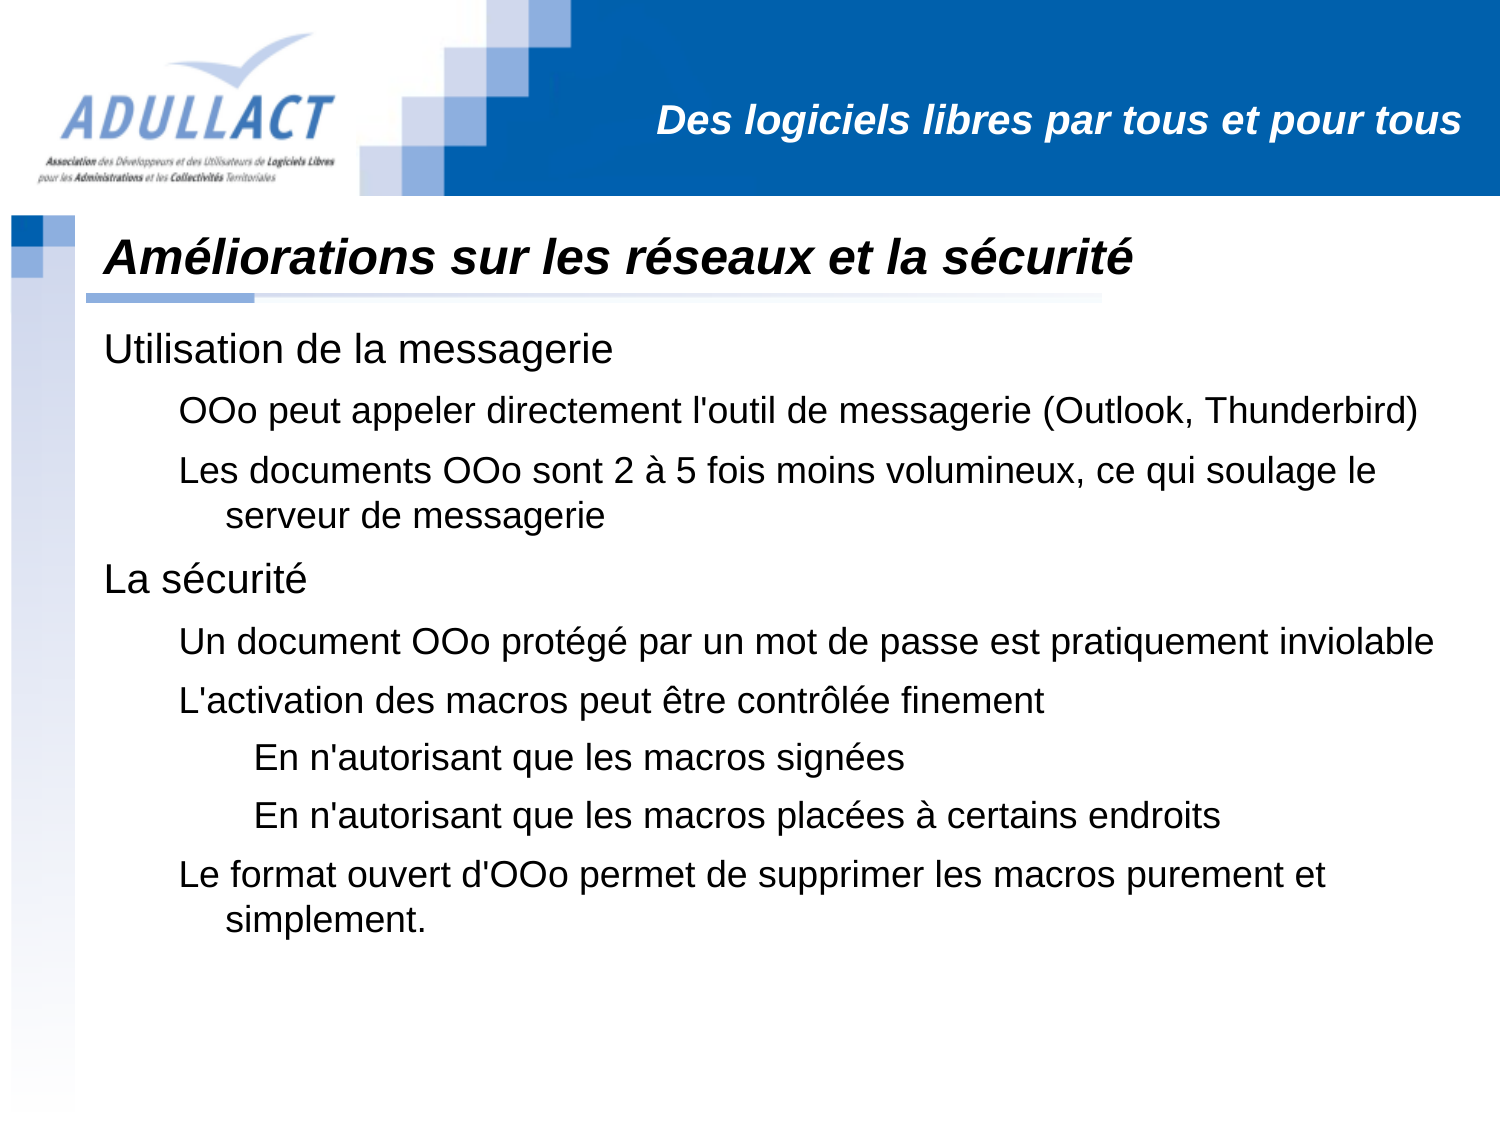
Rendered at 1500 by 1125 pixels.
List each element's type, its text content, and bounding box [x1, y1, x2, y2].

picture [10, 214, 75, 1113]
picture [86, 293, 1102, 303]
picture [356, 0, 1500, 196]
picture [31, 29, 346, 189]
title Améliorations sur les réseaux et la sécurité [88, 219, 1459, 292]
list Utilisation de la messagerie OOo peut appeler directement l'outil de messagerie (Outlook, Thunderbird) Les documents OOo sont 2 à 5 fois moins volumineux, ce qui soulage le serveur de messagerie La sécurité Un document OOo protégé par un mot de passe est pratiquement inviolable L'activation des macros peut être contrôlée finement En n'autorisant que les macros signées En n'autorisant que les macros placées à certains endroits Le format ouvert d'OOo permet de supprimer les macros purement et simplement. [103, 322, 1450, 1125]
